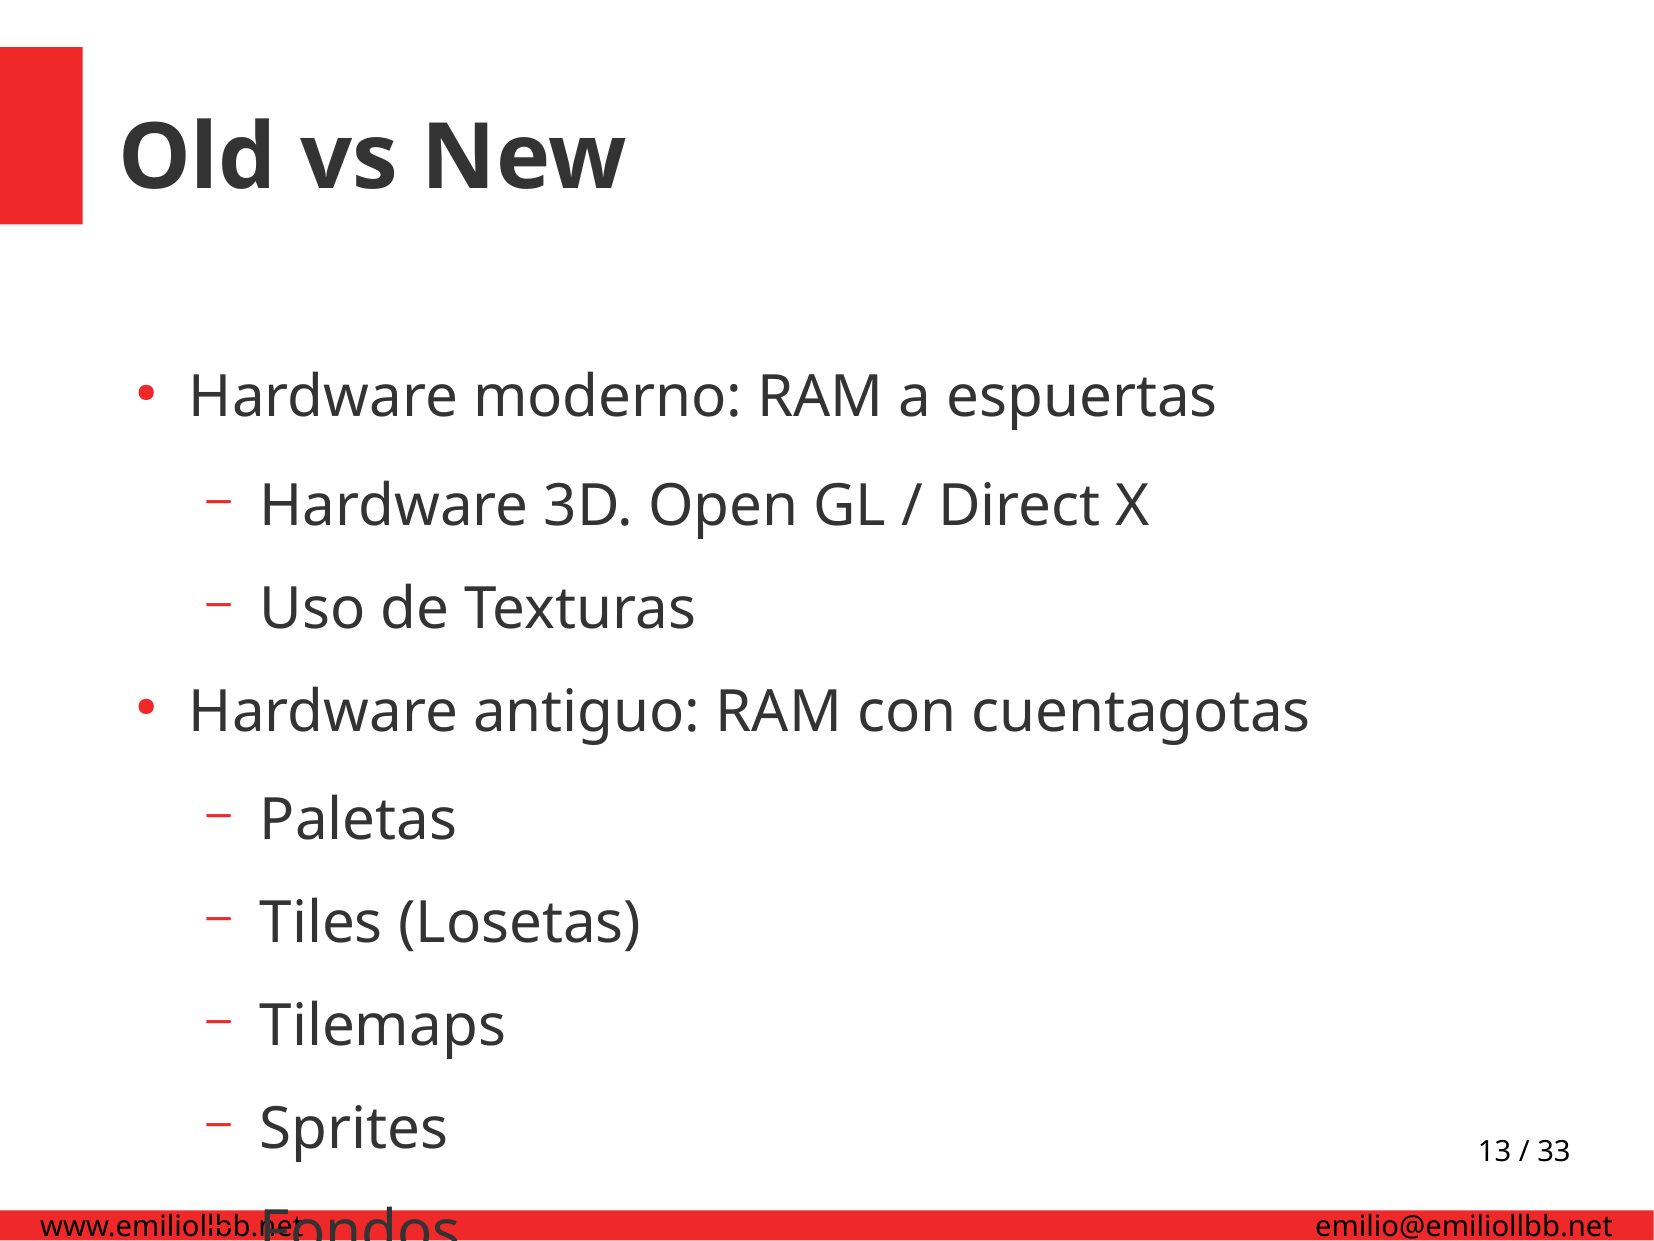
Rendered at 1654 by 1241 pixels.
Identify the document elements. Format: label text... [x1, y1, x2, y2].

list Hardware moderno: RAM a espuertas Hardware 3D. Open GL / Direct X Uso de Texturas Hardware antiguo: RAM con cuentagotas Paletas Tiles (Losetas) Tilemaps Sprites Fondos [118, 354, 1536, 1074]
title Old vs New [118, 49, 1571, 257]
